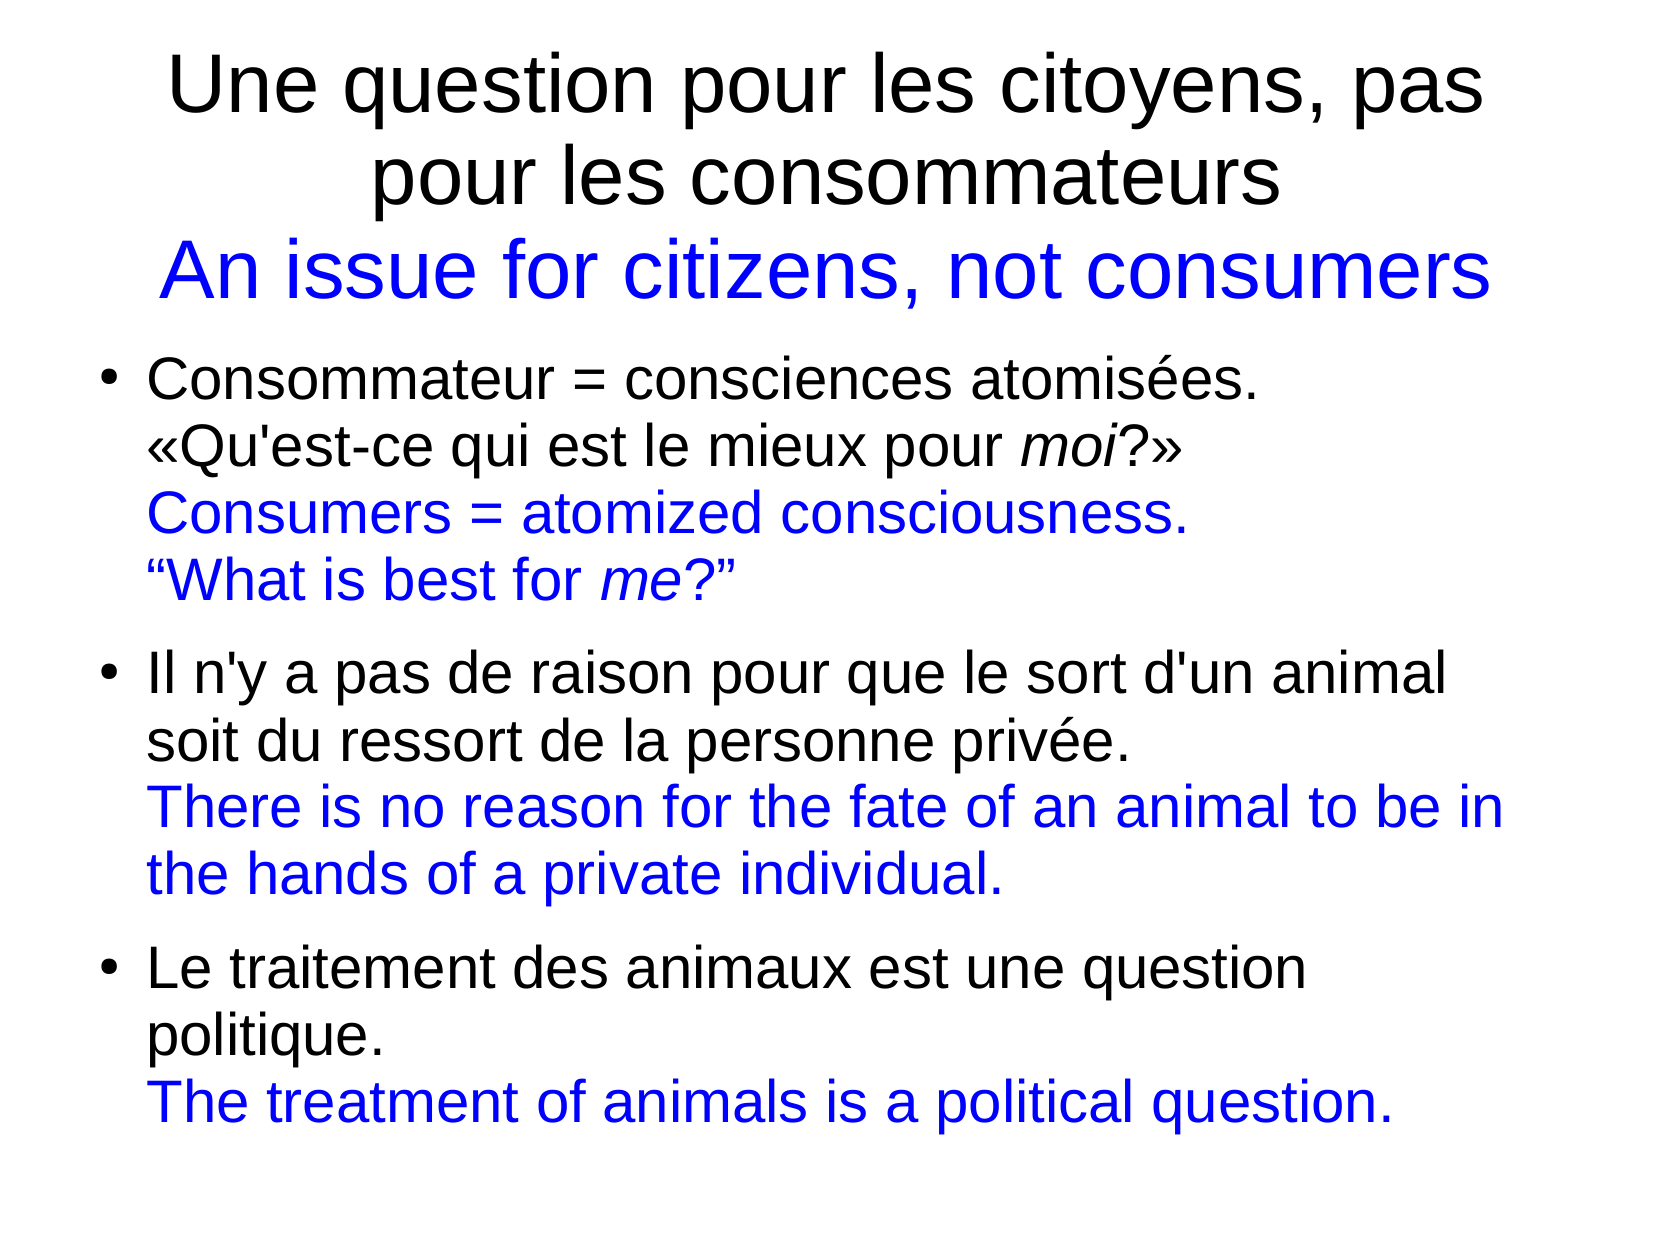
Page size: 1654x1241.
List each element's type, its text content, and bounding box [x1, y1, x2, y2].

title Une question pour les citoyens, pas pour les consommateurs An issue for citizens, not consumers [82, 36, 1571, 316]
list Consommateur = consciences atomisées. «Qu'est-ce qui est le mieux pour moi?» Consumers = atomized consciousness. “What is best for me?” Il n'y a pas de raison pour que le sort d'un animal soit du ressort de la personne privée. There is no reason for the fate of an animal to be in the hands of a private individual. Le traitement des animaux est une question politique. The treatment of animals is a political question. [82, 345, 1538, 1141]
